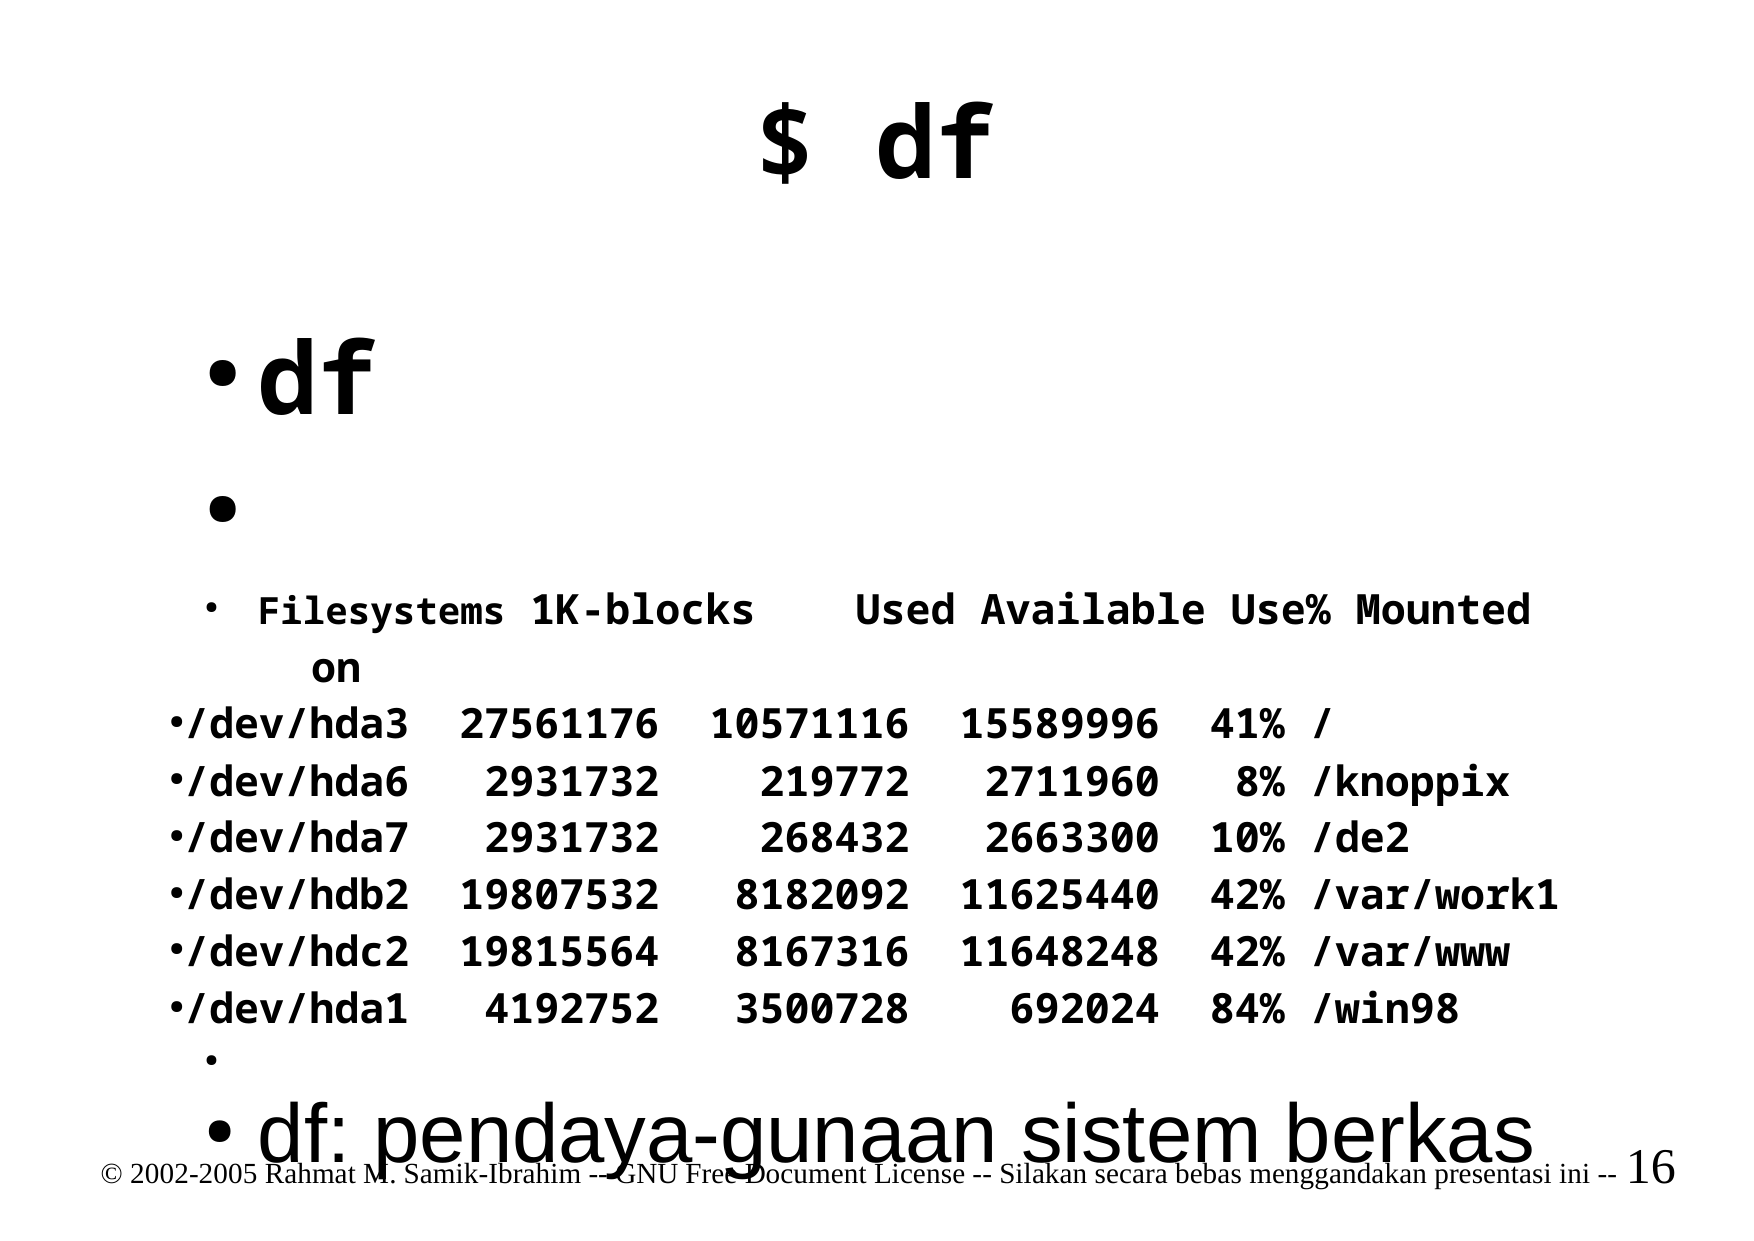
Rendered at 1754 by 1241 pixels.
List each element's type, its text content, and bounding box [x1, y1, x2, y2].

title $ df [167, 43, 1585, 236]
list df Filesystems 1K-blocks Used Available Use% Mounted on /dev/hda3 27561176 10571116 15589996 41% / /dev/hda6 2931732 219772 2711960 8% /knoppix /dev/hda7 2931732 268432 2663300 10% /de2 /dev/hdb2 19807532 8182092 11625440 42% /var/work1 /dev/hdc2 19815564 8167316 11648248 42% /var/www /dev/hda1 4192752 3500728 692024 84% /win98 df: pendaya-gunaan sistem berkas [169, 307, 1587, 1034]
